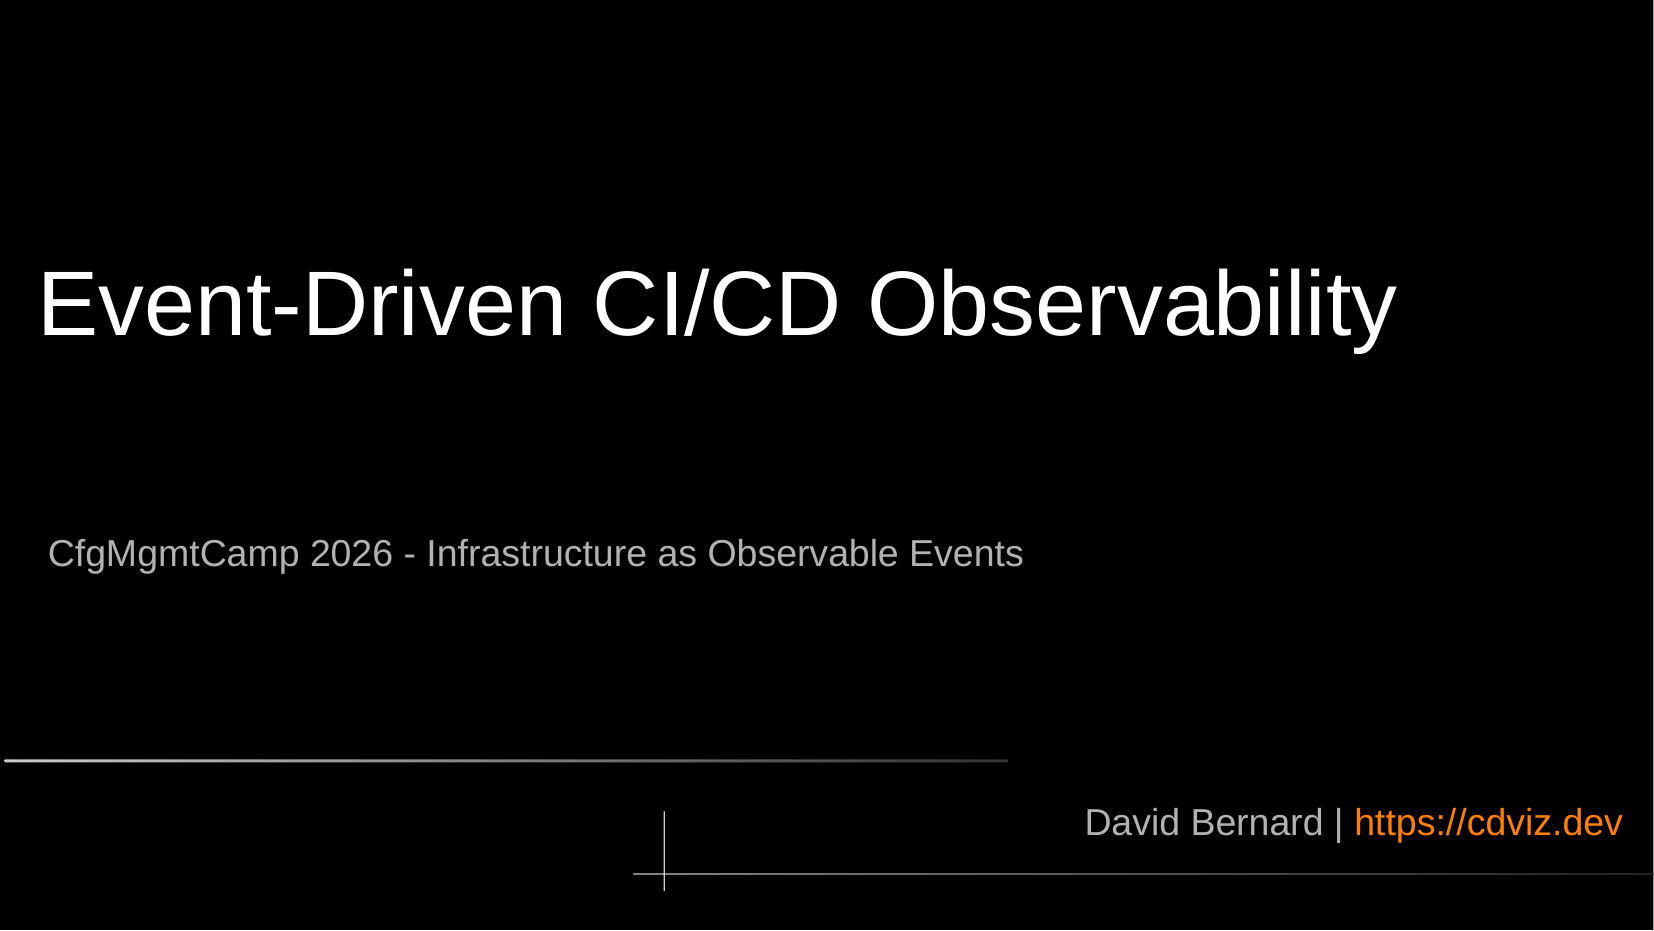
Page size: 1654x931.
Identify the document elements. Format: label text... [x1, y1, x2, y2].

title Event-Driven CI/CD Observability [37, 150, 1514, 458]
text_box David Bernard | https://cdviz.dev [1069, 794, 1654, 863]
text_box CfgMgmtCamp 2026 - Infrastructure as Observable Events [33, 525, 1126, 582]
